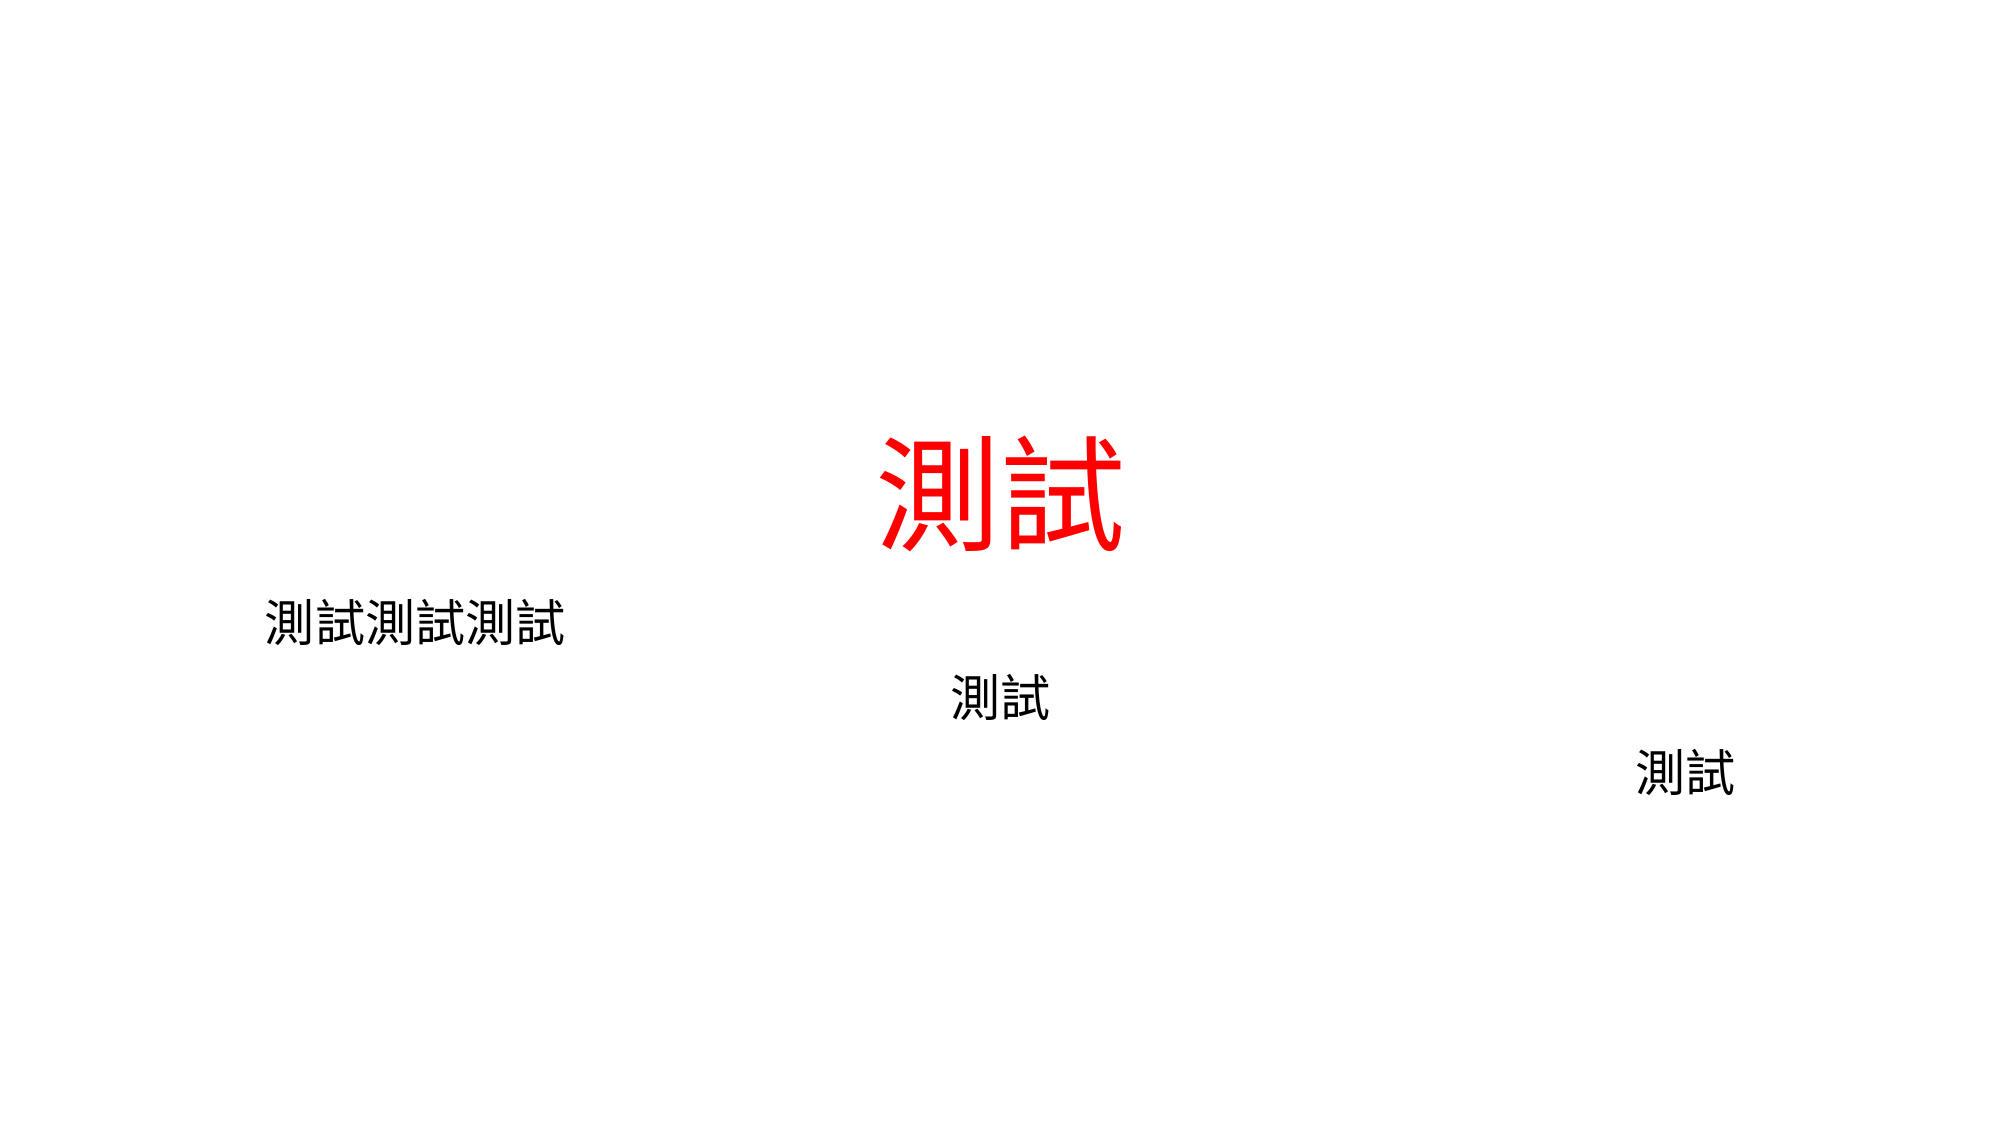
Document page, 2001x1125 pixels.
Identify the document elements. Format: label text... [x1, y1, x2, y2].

subtitle 測試測試測試 測試 測試 [249, 590, 1750, 863]
title 測試 [249, 184, 1750, 576]
